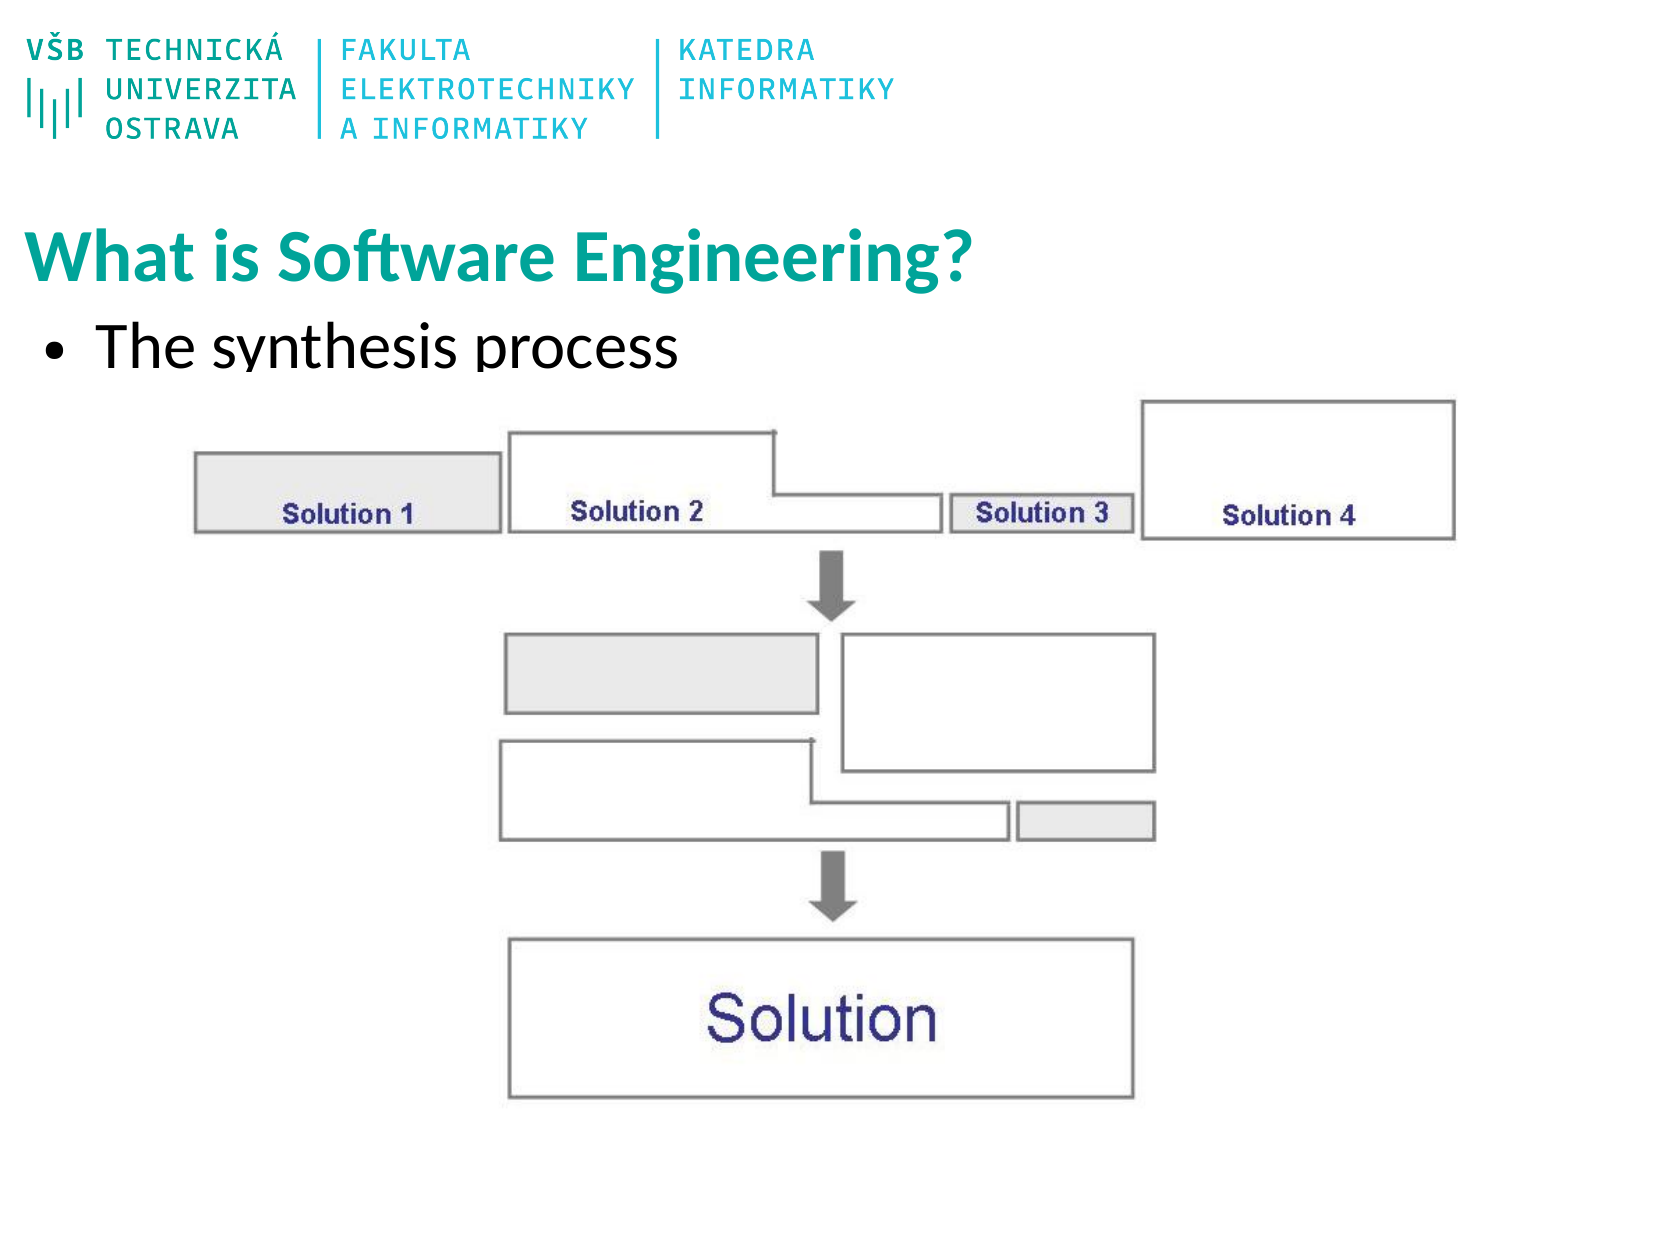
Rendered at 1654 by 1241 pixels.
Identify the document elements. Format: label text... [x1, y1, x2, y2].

list The synthesis process [24, 318, 1629, 1146]
title What is Software Engineering? [24, 169, 1629, 301]
picture [165, 372, 1502, 1121]
picture [26, 31, 894, 139]
